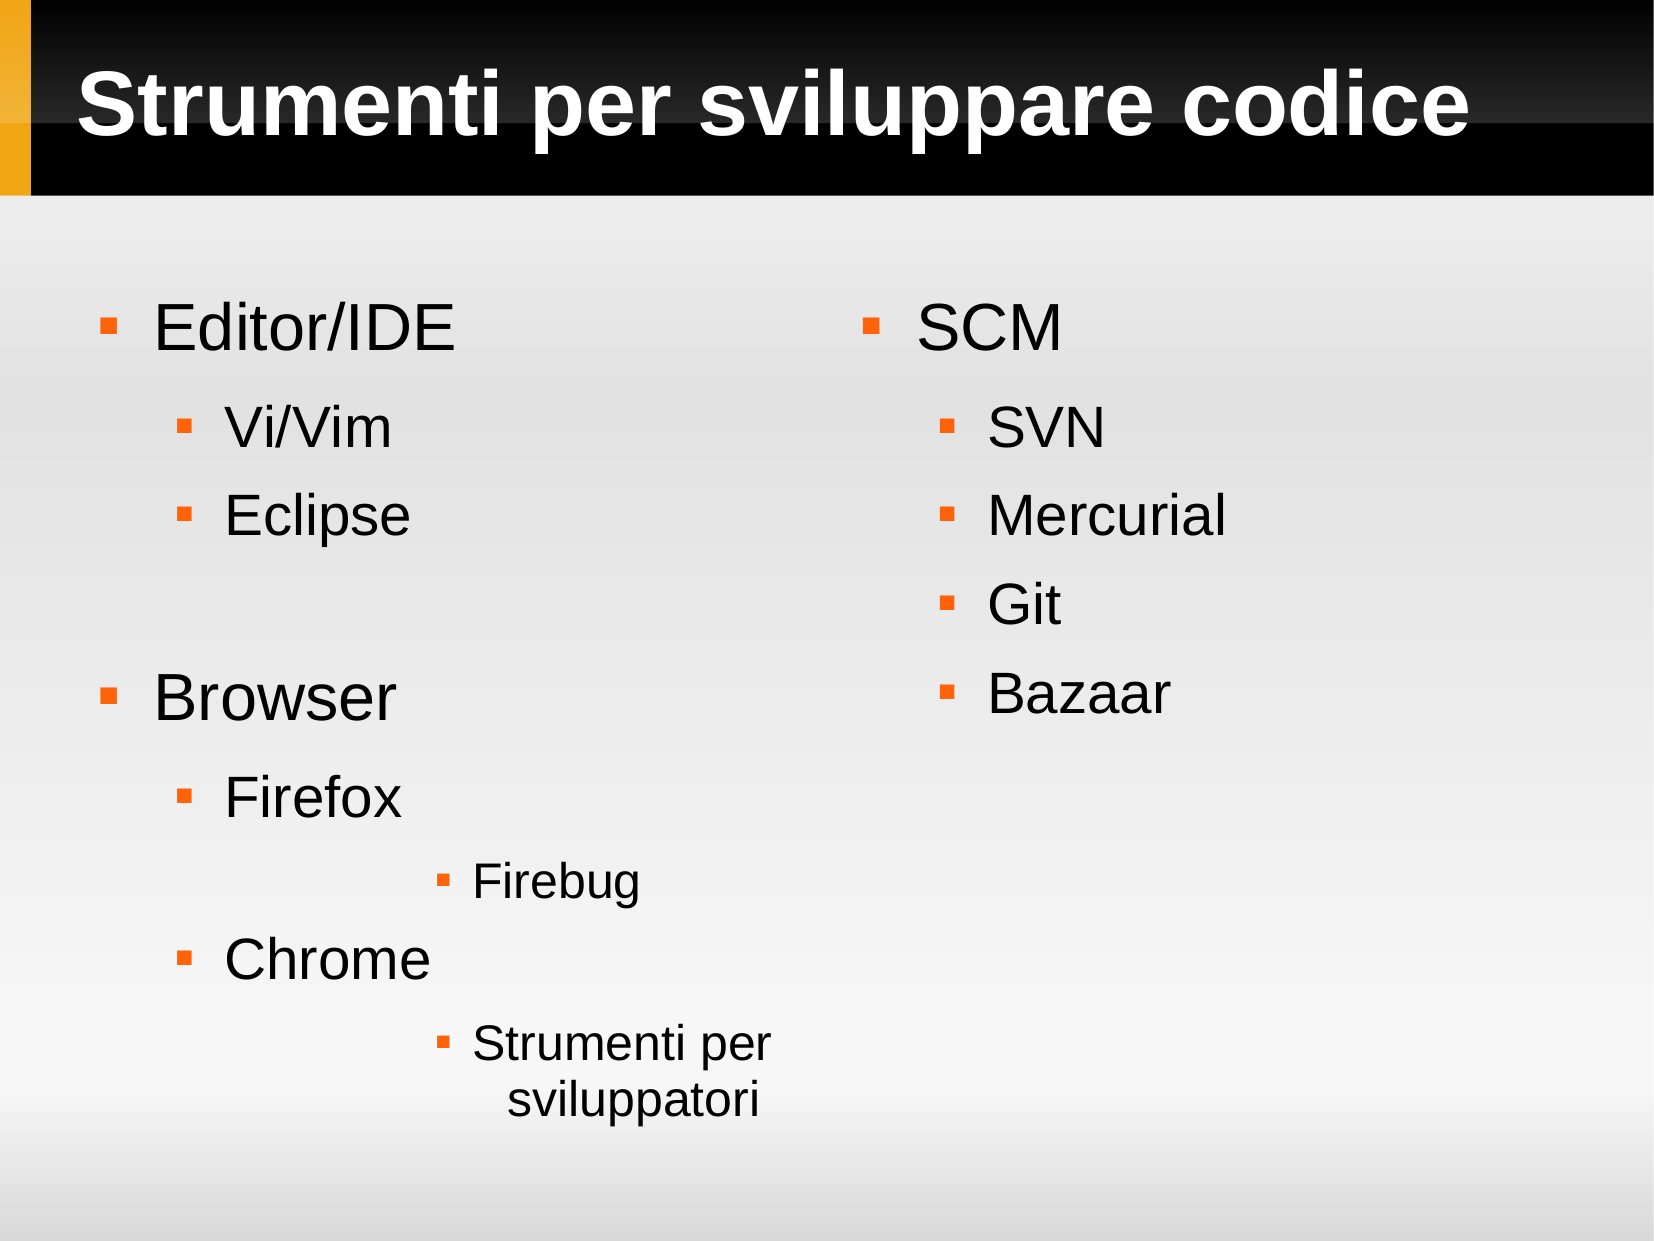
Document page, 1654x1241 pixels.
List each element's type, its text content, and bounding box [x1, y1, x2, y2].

list Editor/IDE Vi/Vim Eclipse Browser Firefox Firebug Chrome Strumenti per sviluppatori [82, 290, 809, 1128]
list SCM SVN Mercurial Git Bazaar [845, 290, 1572, 1094]
title Strumenti per sviluppare codice [76, 0, 1565, 208]
picture [0, 0, 1654, 1241]
